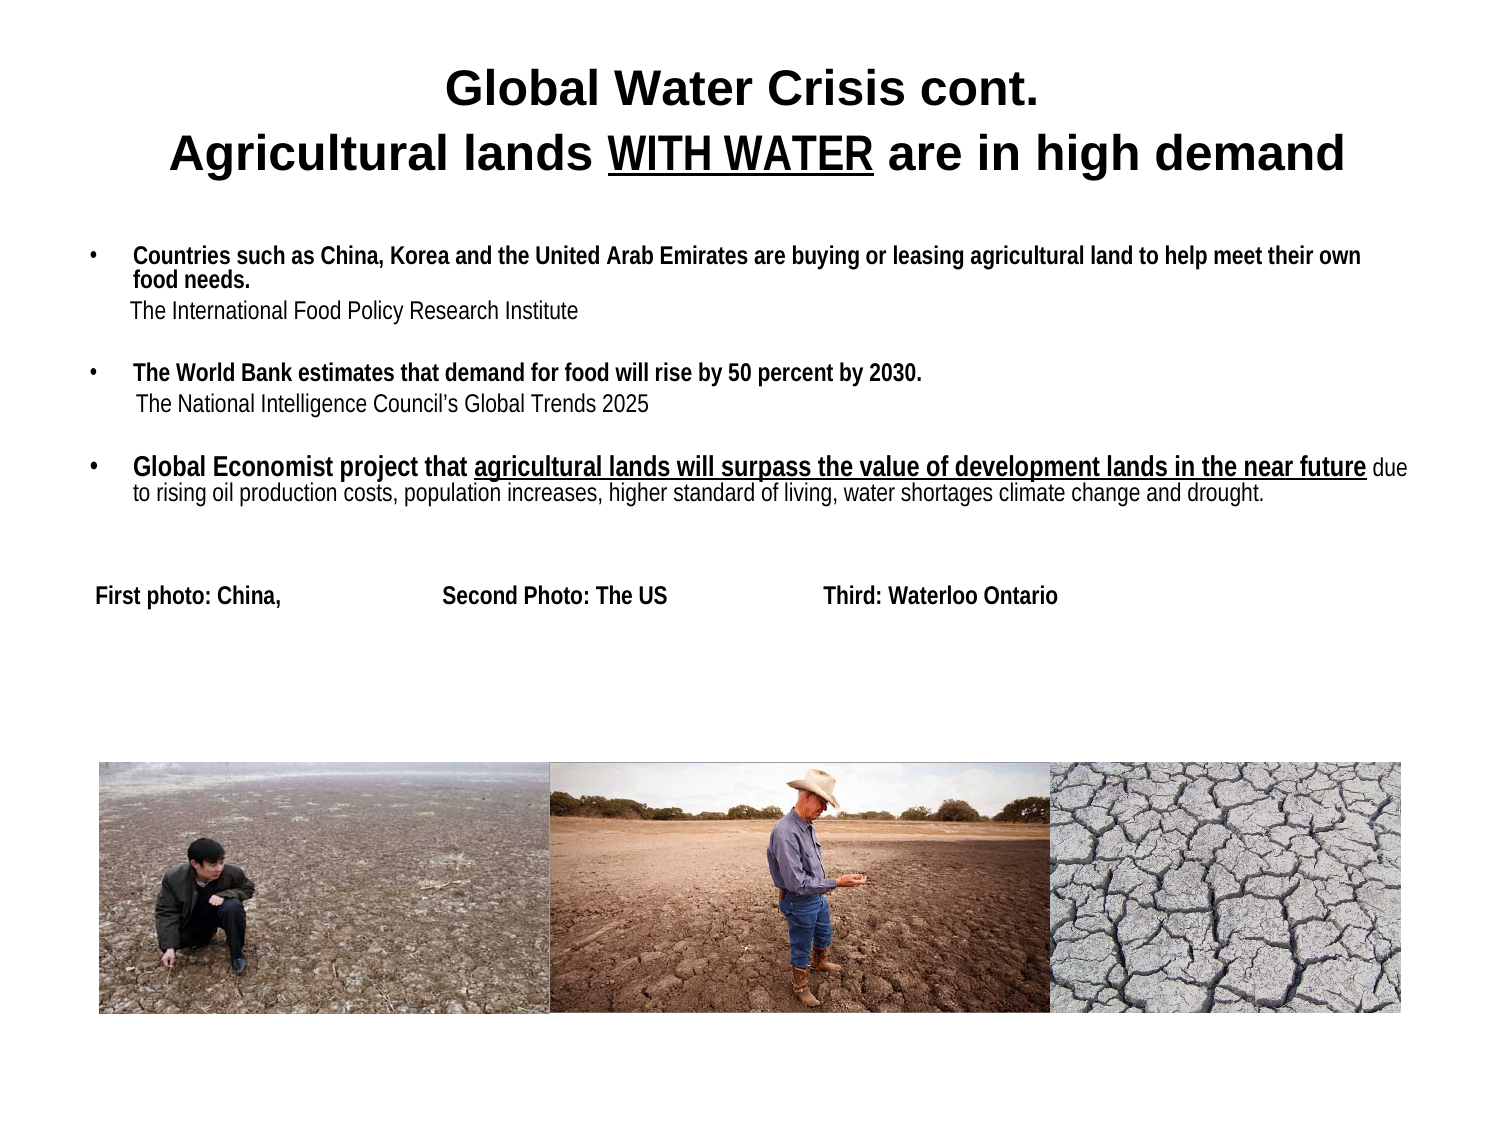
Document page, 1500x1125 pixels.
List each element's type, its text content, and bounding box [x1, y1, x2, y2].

title Global Water Crisis cont. Agricultural lands WITH WATER are in high demand [75, 43, 1426, 189]
list Countries such as China, Korea and the United Arab Emirates are buying or leasing agricultural land to help meet their own food needs. The International Food Policy Research Institute The World Bank estimates that demand for food will rise by 50 percent by 2030. The National Intelligence Council’s Global Trends 2025 Global Economist project that agricultural lands will surpass the value of development lands in the near future due to rising oil production costs, population increases, higher standard of living, water shortages climate change and drought. First photo: China, Second Photo: The US Third: Waterloo Ontario [75, 200, 1426, 622]
picture [99, 762, 1401, 1015]
